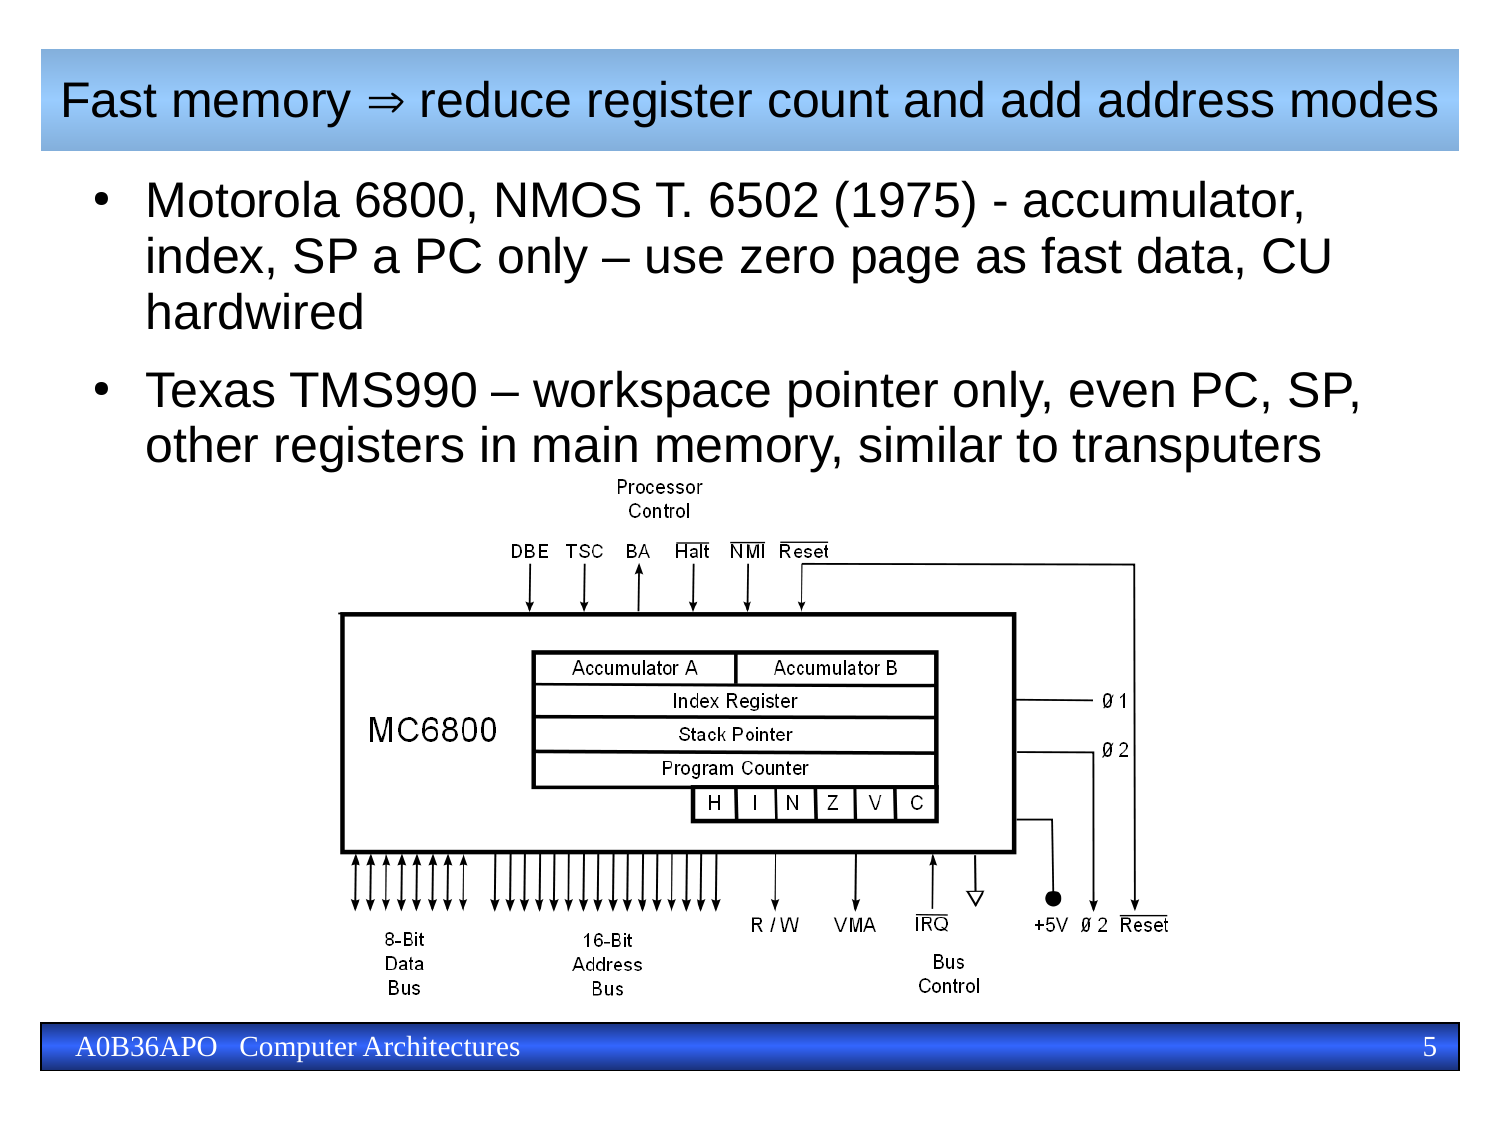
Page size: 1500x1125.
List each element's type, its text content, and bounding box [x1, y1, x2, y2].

title Fast memory ⇒ reduce register count and add address modes [41, 49, 1459, 151]
picture [308, 916, 1192, 1022]
list Motorola 6800, NMOS T. 6502 (1975) - accumulator, index, SP a PC only – use zero page as fast data, CU hardwired Texas TMS990 – workspace pointer only, even PC, SP, other registers in main memory, similar to transputers [75, 172, 1426, 916]
